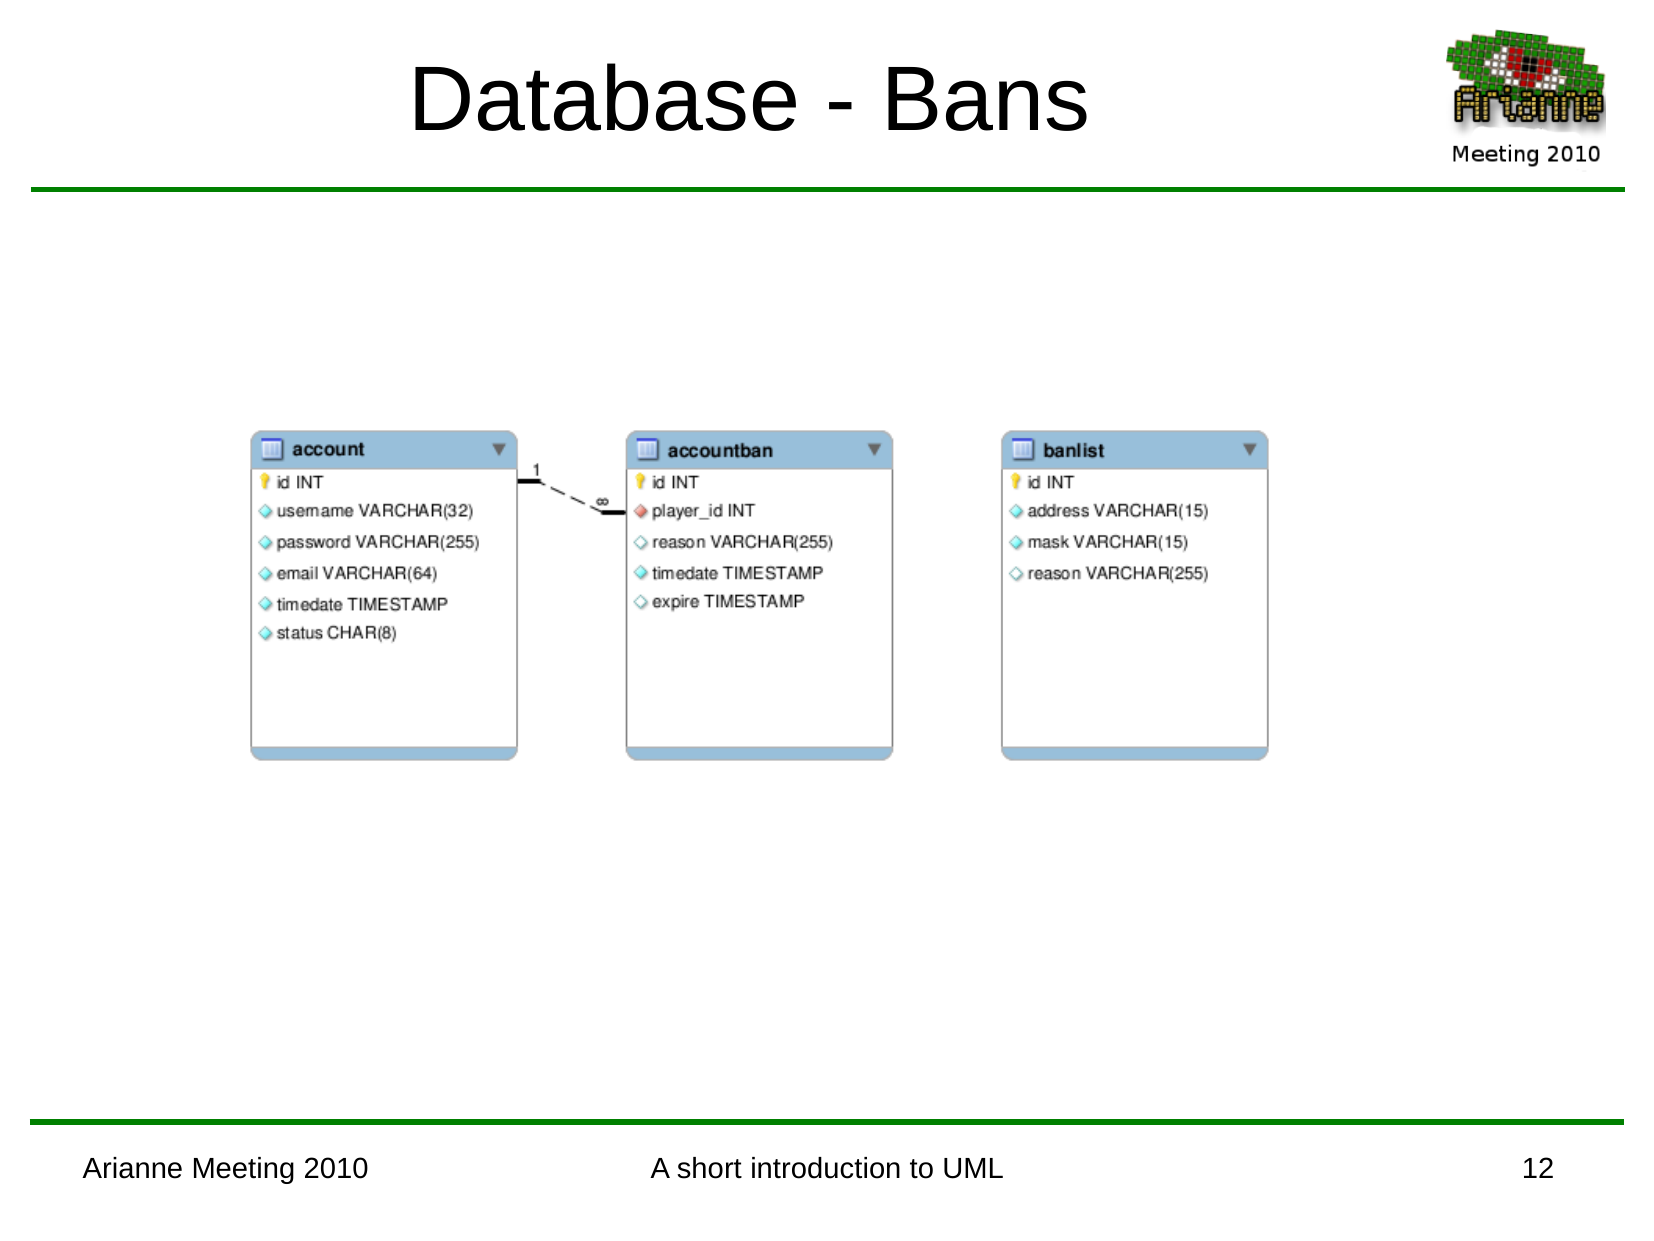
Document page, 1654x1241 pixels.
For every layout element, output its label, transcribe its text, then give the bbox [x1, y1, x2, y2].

picture [1446, 29, 1606, 178]
title Database - Bans [82, 47, 1418, 150]
picture [235, 415, 1283, 776]
